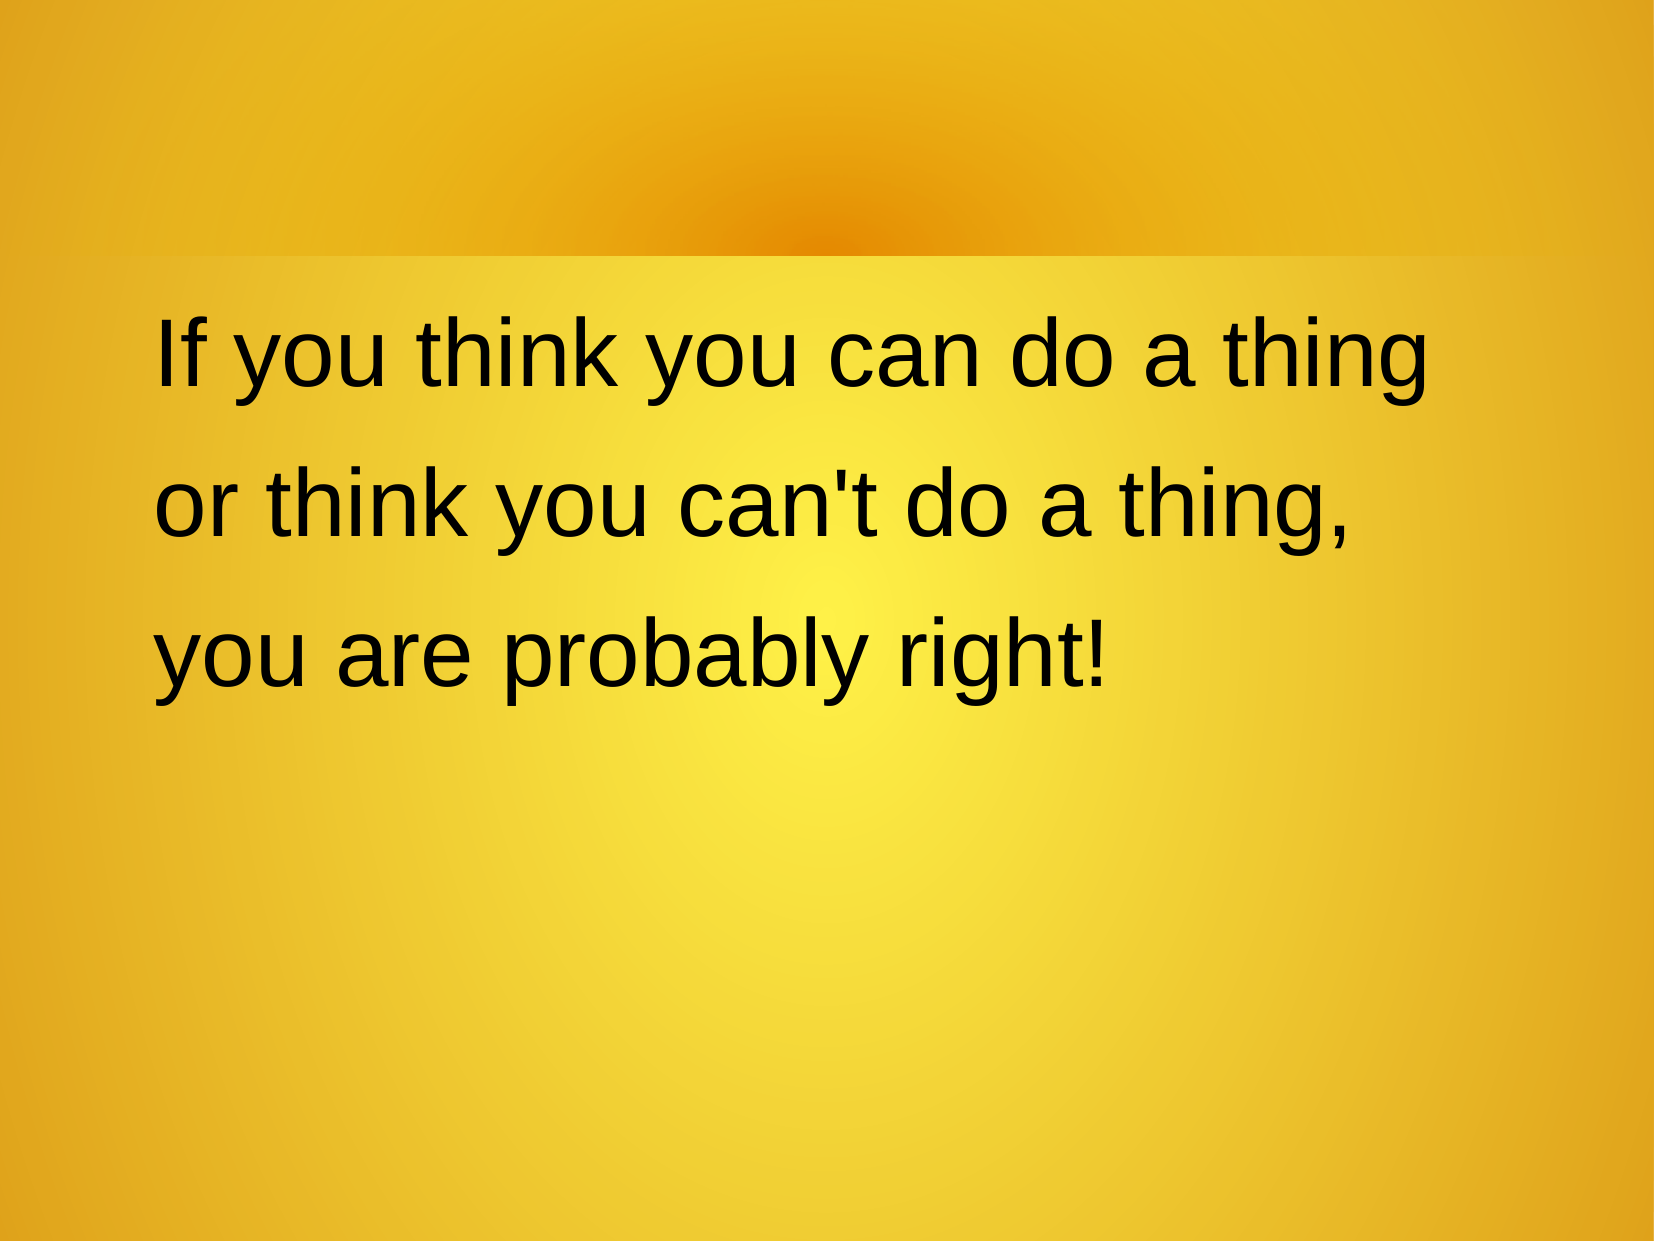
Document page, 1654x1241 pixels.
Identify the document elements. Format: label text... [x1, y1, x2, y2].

list If you think you can do a thing or think you can't do a thing, you are probably right! [82, 299, 1571, 1019]
